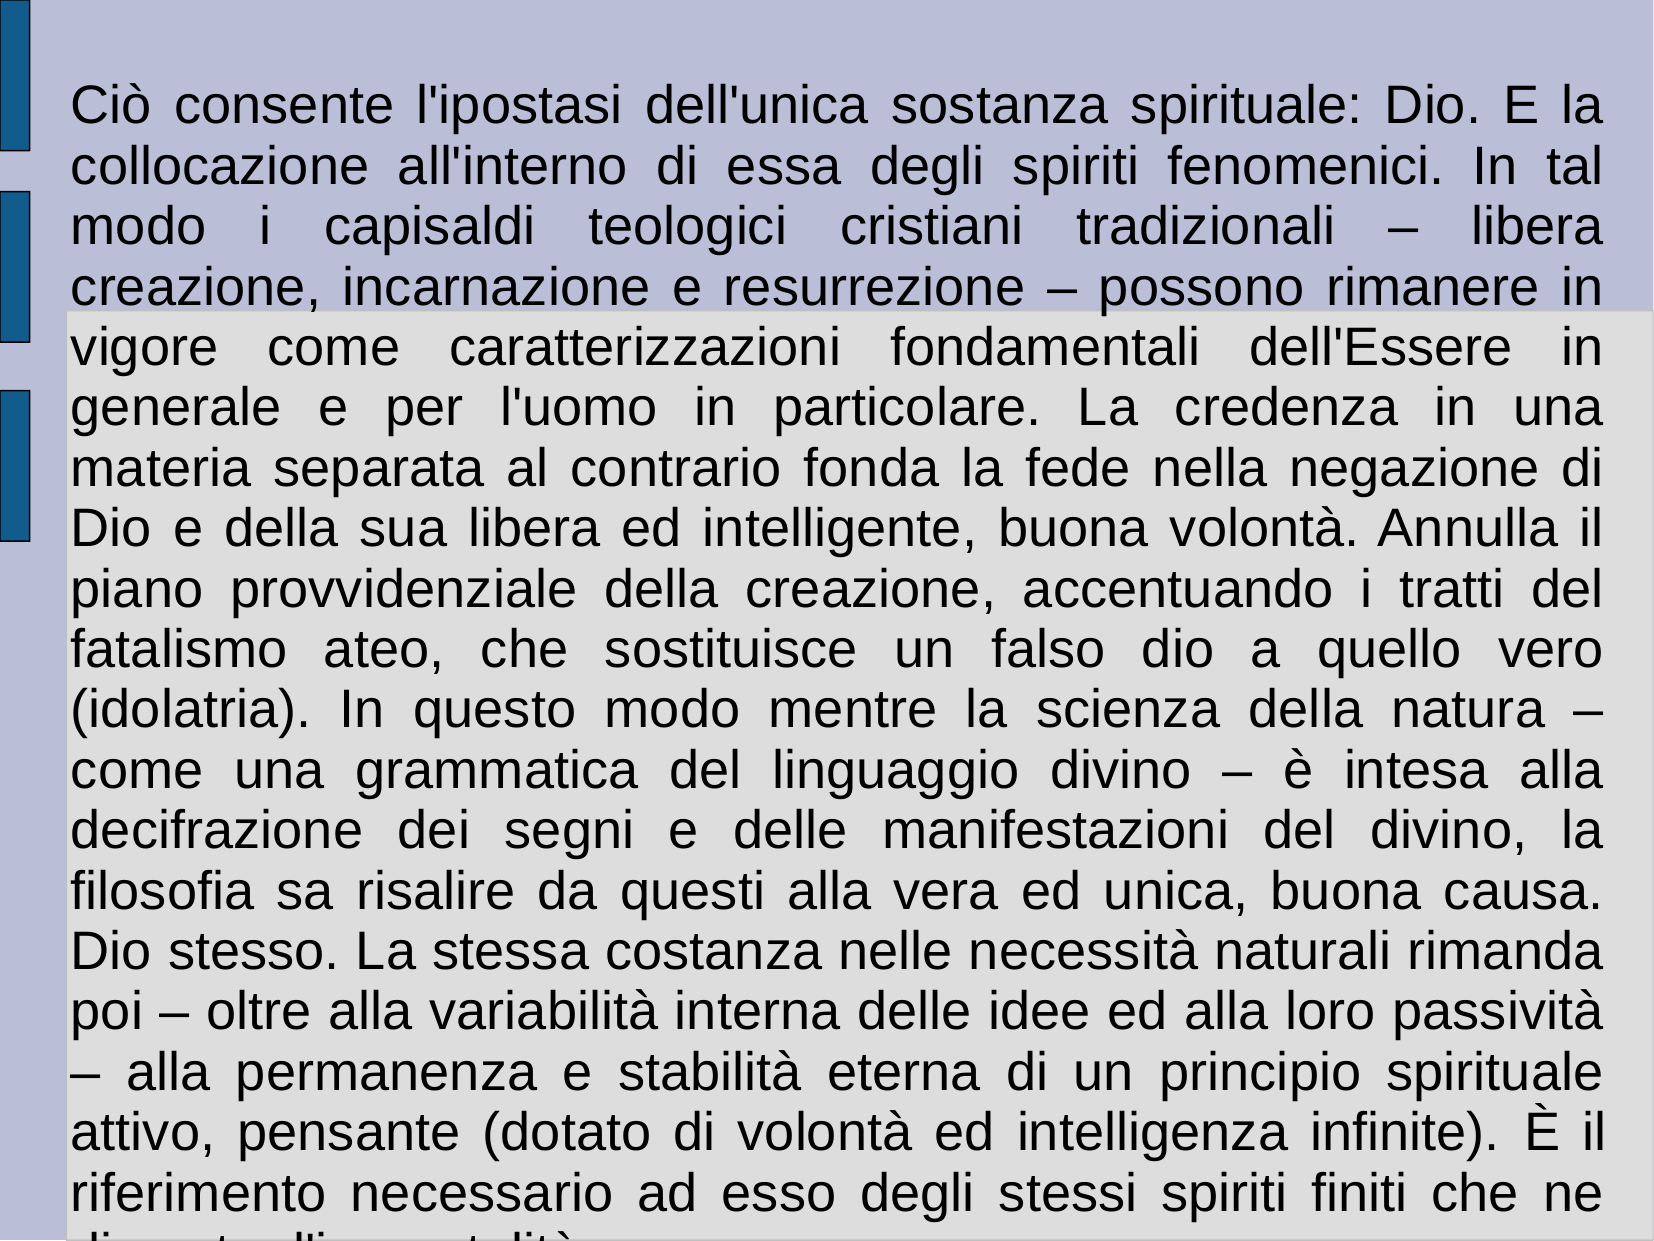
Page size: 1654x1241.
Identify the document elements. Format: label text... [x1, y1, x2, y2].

list Ciò consente l'ipostasi dell'unica sostanza spirituale: Dio. E la collocazione all'interno di essa degli spiriti fenomenici. In tal modo i capisaldi teologici cristiani tradizionali – libera creazione, incarnazione e resurrezione – possono rimanere in vigore come caratterizzazioni fondamentali dell'Essere in generale e per l'uomo in particolare. La credenza in una materia separata al contrario fonda la fede nella negazione di Dio e della sua libera ed intelligente, buona volontà. Annulla il piano provvidenziale della creazione, accentuando i tratti del fatalismo ateo, che sostituisce un falso dio a quello vero (idolatria). In questo modo mentre la scienza della natura – come una grammatica del linguaggio divino – è intesa alla decifrazione dei segni e delle manifestazioni del divino, la filosofia sa risalire da questi alla vera ed unica, buona causa. Dio stesso. La stessa costanza nelle necessità naturali rimanda poi – oltre alla variabilità interna delle idee ed alla loro passività – alla permanenza e stabilità eterna di un principio spirituale attivo, pensante (dotato di volontà ed intelligenza infinite). È il riferimento necessario ad esso degli stessi spiriti finiti che ne dimostra l'immortalità. [70, 70, 1607, 1224]
